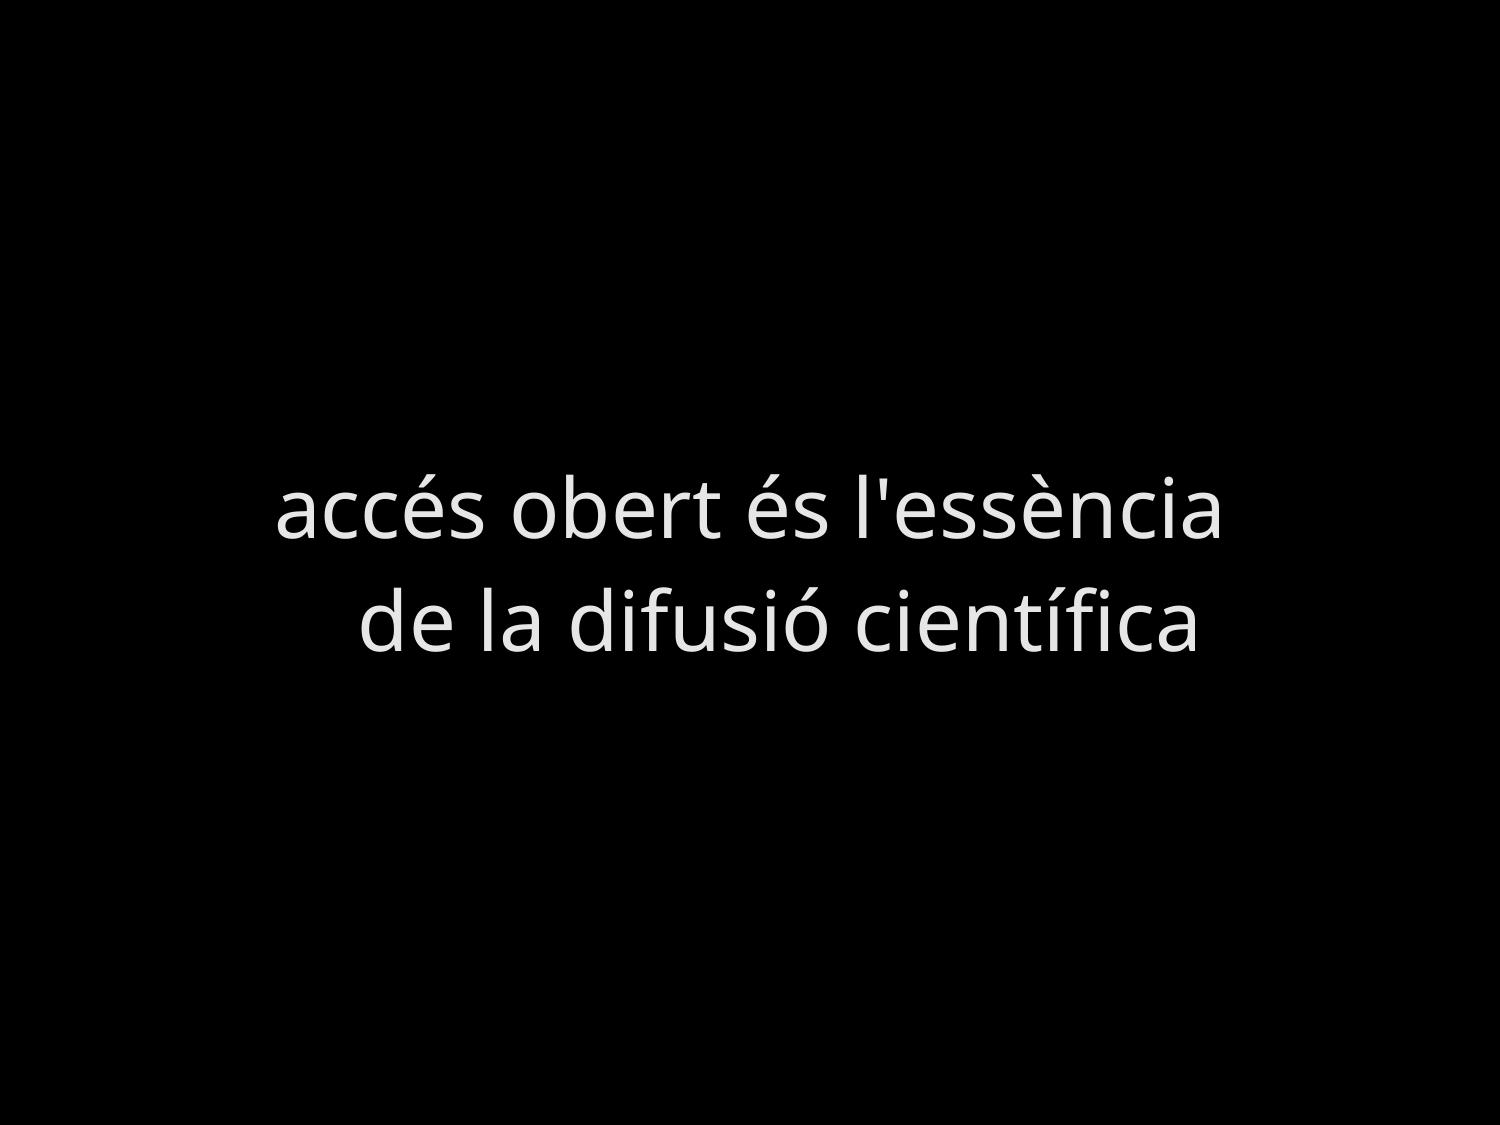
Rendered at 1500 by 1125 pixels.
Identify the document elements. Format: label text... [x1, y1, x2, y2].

title accés obert és l'essència de la difusió científica [110, 461, 1392, 664]
